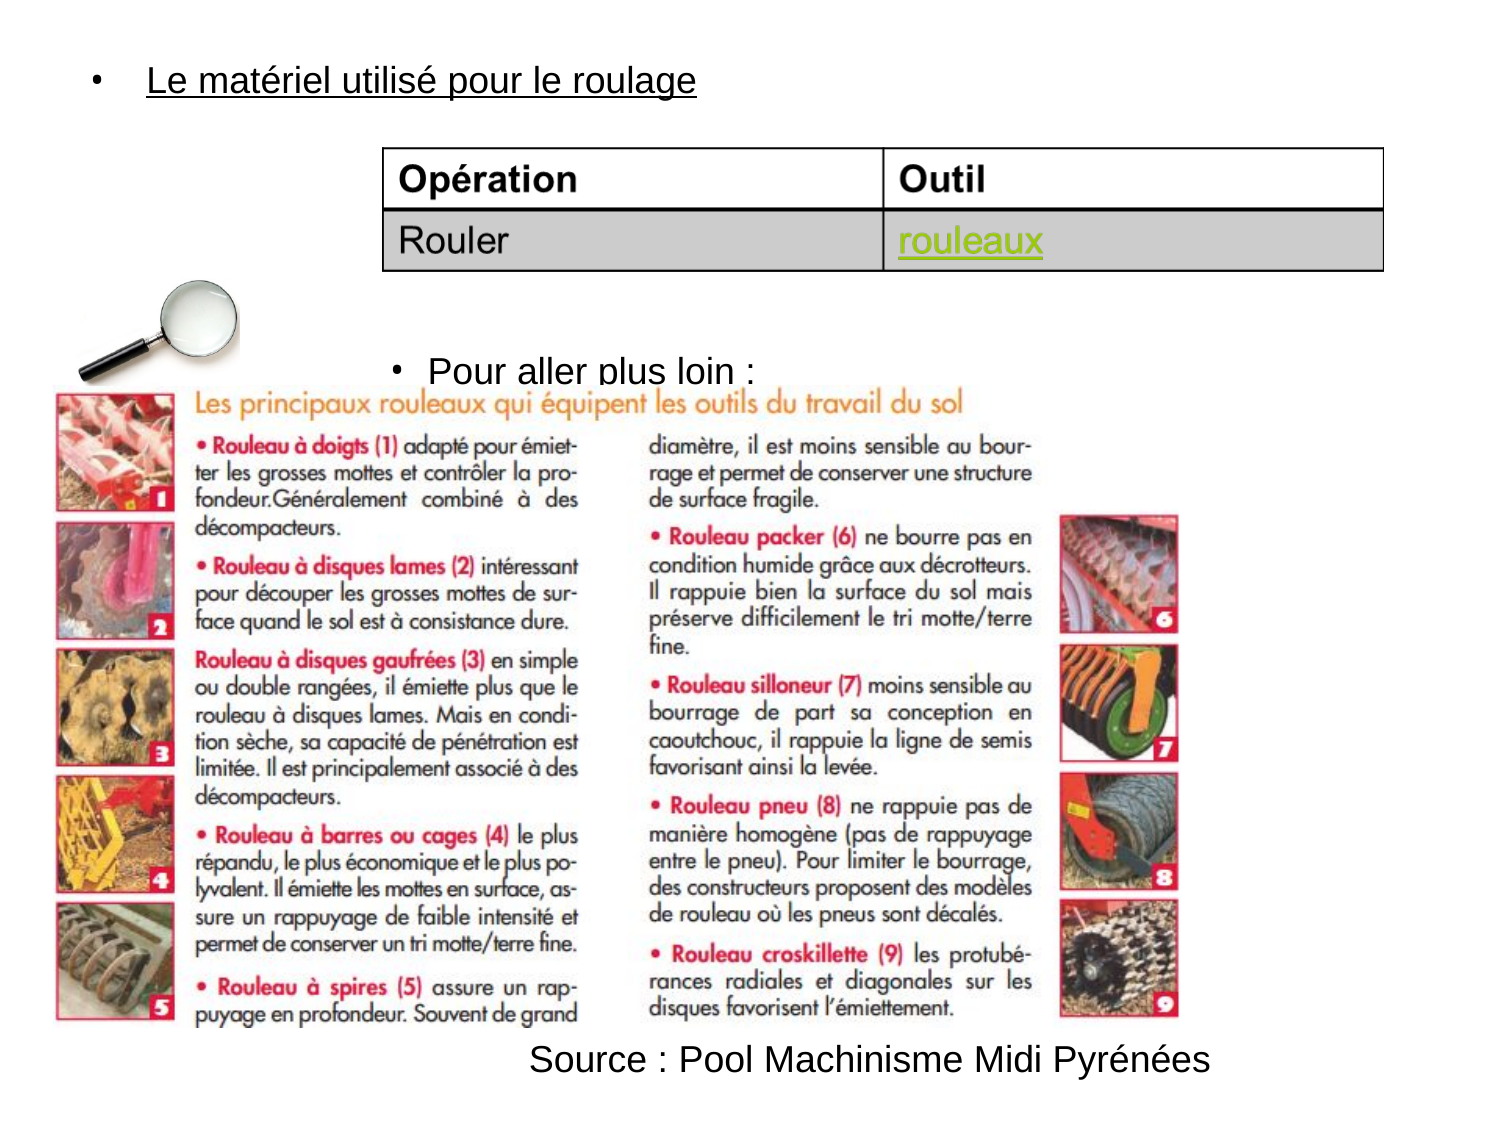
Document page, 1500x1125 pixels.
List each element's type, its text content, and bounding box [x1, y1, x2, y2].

picture [53, 278, 1196, 1028]
text_box Source : Pool Machinisme Midi Pyrénées [513, 1027, 1424, 1088]
picture [382, 143, 1384, 287]
list Le matériel utilisé pour le roulage Pour aller plus loin : [74, 48, 1376, 1000]
